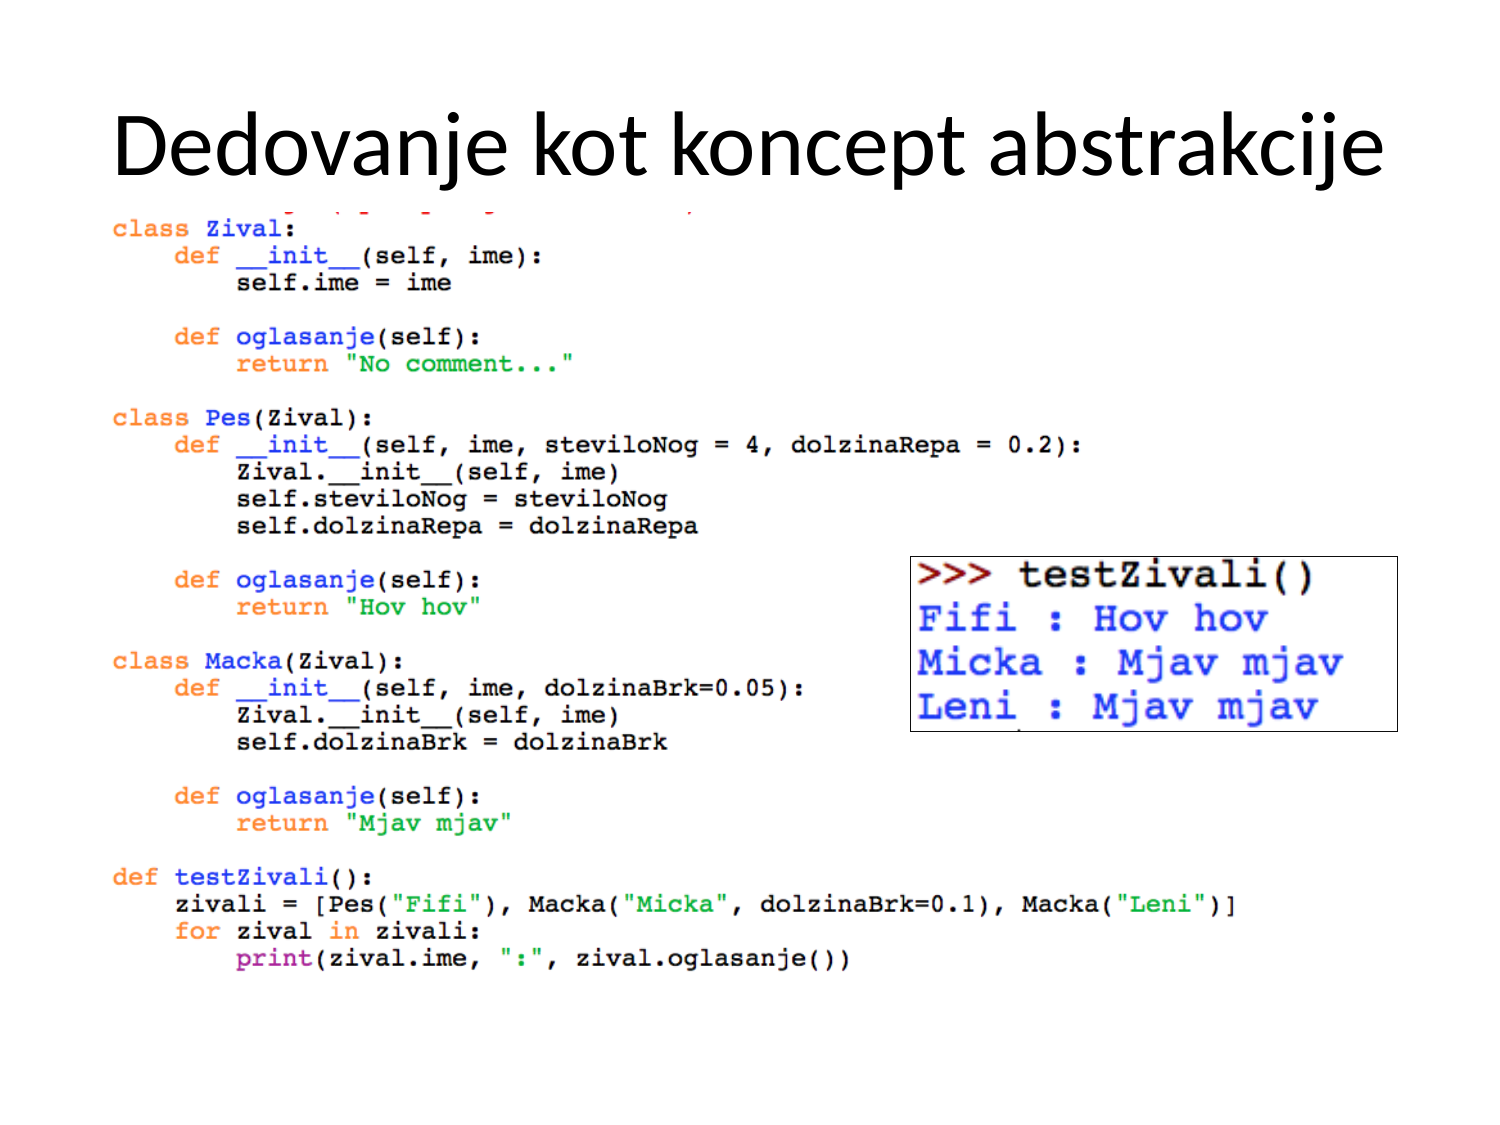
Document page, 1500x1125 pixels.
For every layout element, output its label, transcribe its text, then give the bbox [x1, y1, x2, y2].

picture [109, 212, 1398, 984]
title Dedovanje kot koncept abstrakcije [75, 45, 1425, 233]
